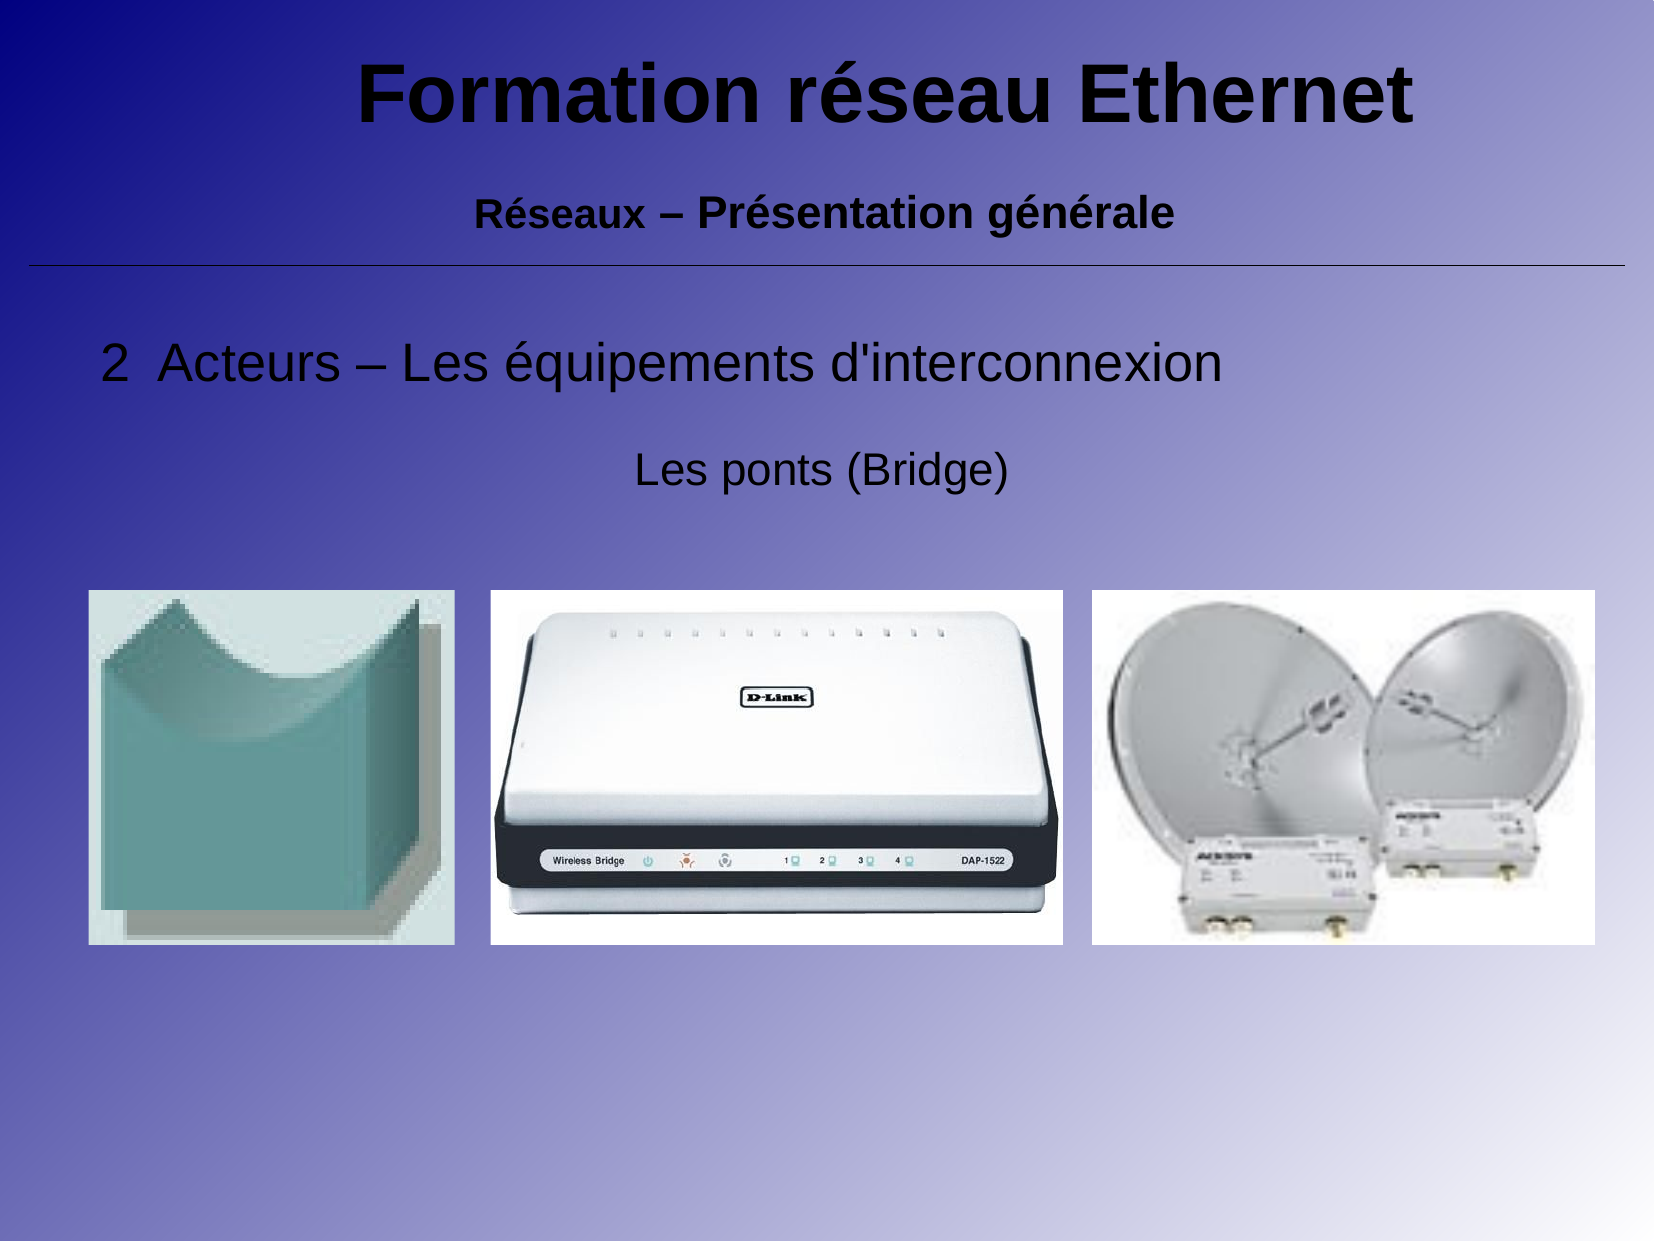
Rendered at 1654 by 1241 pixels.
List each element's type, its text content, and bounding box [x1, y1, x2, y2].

text_box 2 Acteurs – Les équipements d'interconnexion [85, 324, 1241, 401]
picture [490, 590, 1063, 945]
picture [1092, 590, 1595, 945]
picture [88, 590, 455, 945]
text_box Réseaux – Présentation générale [29, 177, 1621, 265]
text_box Formation réseau Ethernet [324, 39, 1447, 148]
text_box Réseaux – Présentation générale [29, 266, 1621, 354]
text_box Les ponts (Bridge) [620, 436, 1025, 502]
